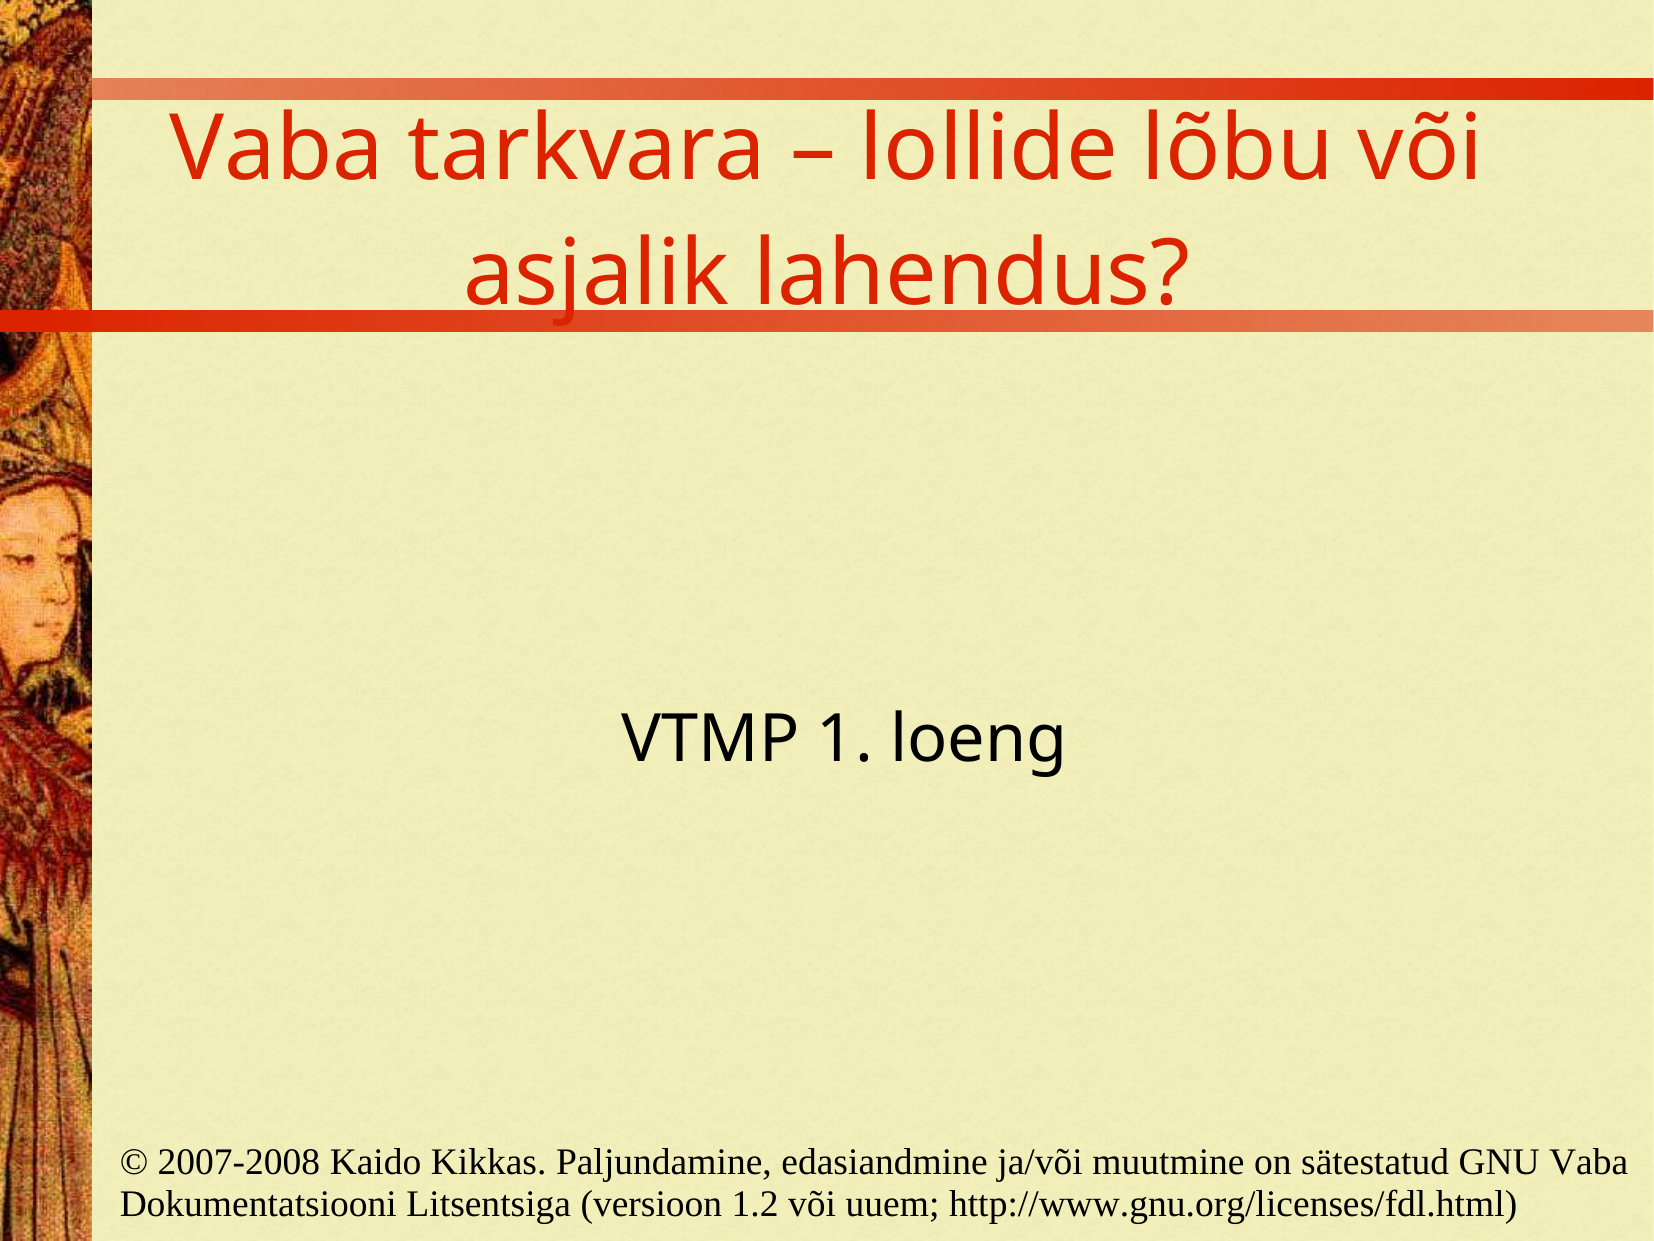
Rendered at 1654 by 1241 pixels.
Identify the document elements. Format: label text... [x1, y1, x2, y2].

picture [0, 0, 1654, 310]
title Vaba tarkvara – lollide lõbu või asjalik lahendus? [121, 102, 1534, 311]
subtitle VTMP 1. loeng [121, 344, 1534, 1127]
text_box © 2007-2008 Kaido Kikkas. Paljundamine, edasiandmine ja/või muutmine on sätestatud GNU Vaba Dokumentatsiooni Litsentsiga (versioon 1.2 või uuem; http://www.gnu.org/licenses/fdl.html) [119, 1141, 1654, 1241]
picture [0, 332, 1654, 1241]
